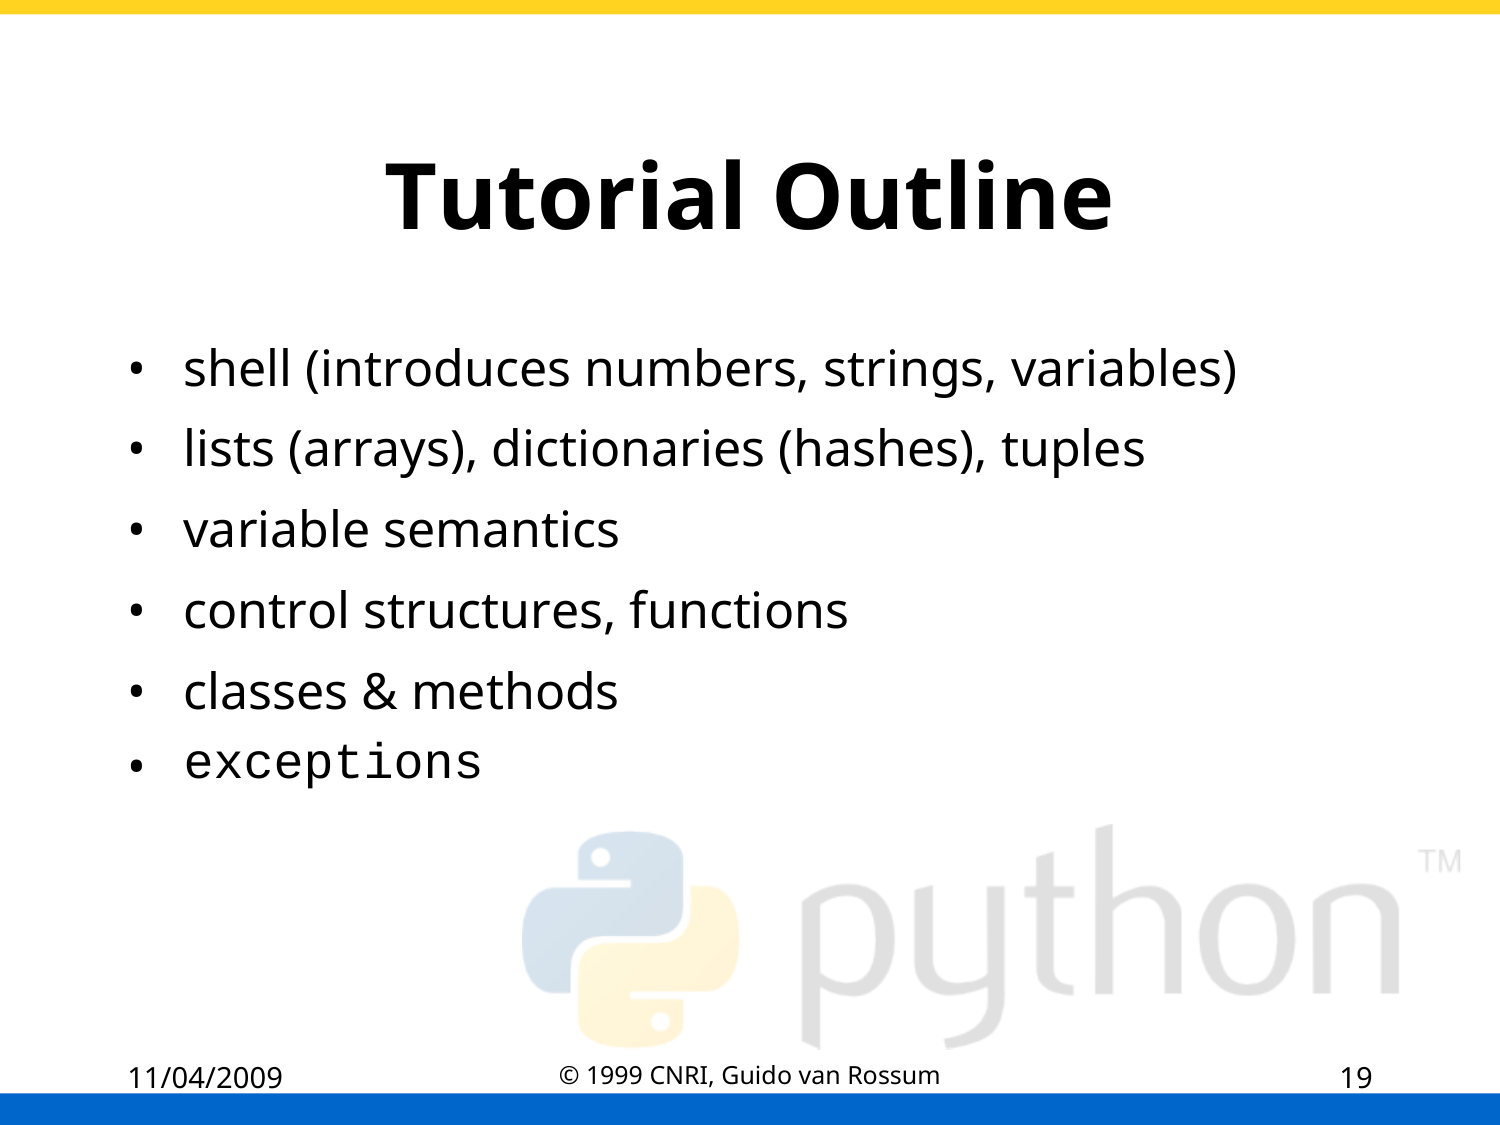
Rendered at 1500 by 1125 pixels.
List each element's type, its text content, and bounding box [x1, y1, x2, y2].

list shell (introduces numbers, strings, variables) lists (arrays), dictionaries (hashes), tuples variable semantics control structures, functions classes & methods exceptions [112, 324, 1388, 1001]
title Tutorial Outline [112, 99, 1388, 288]
